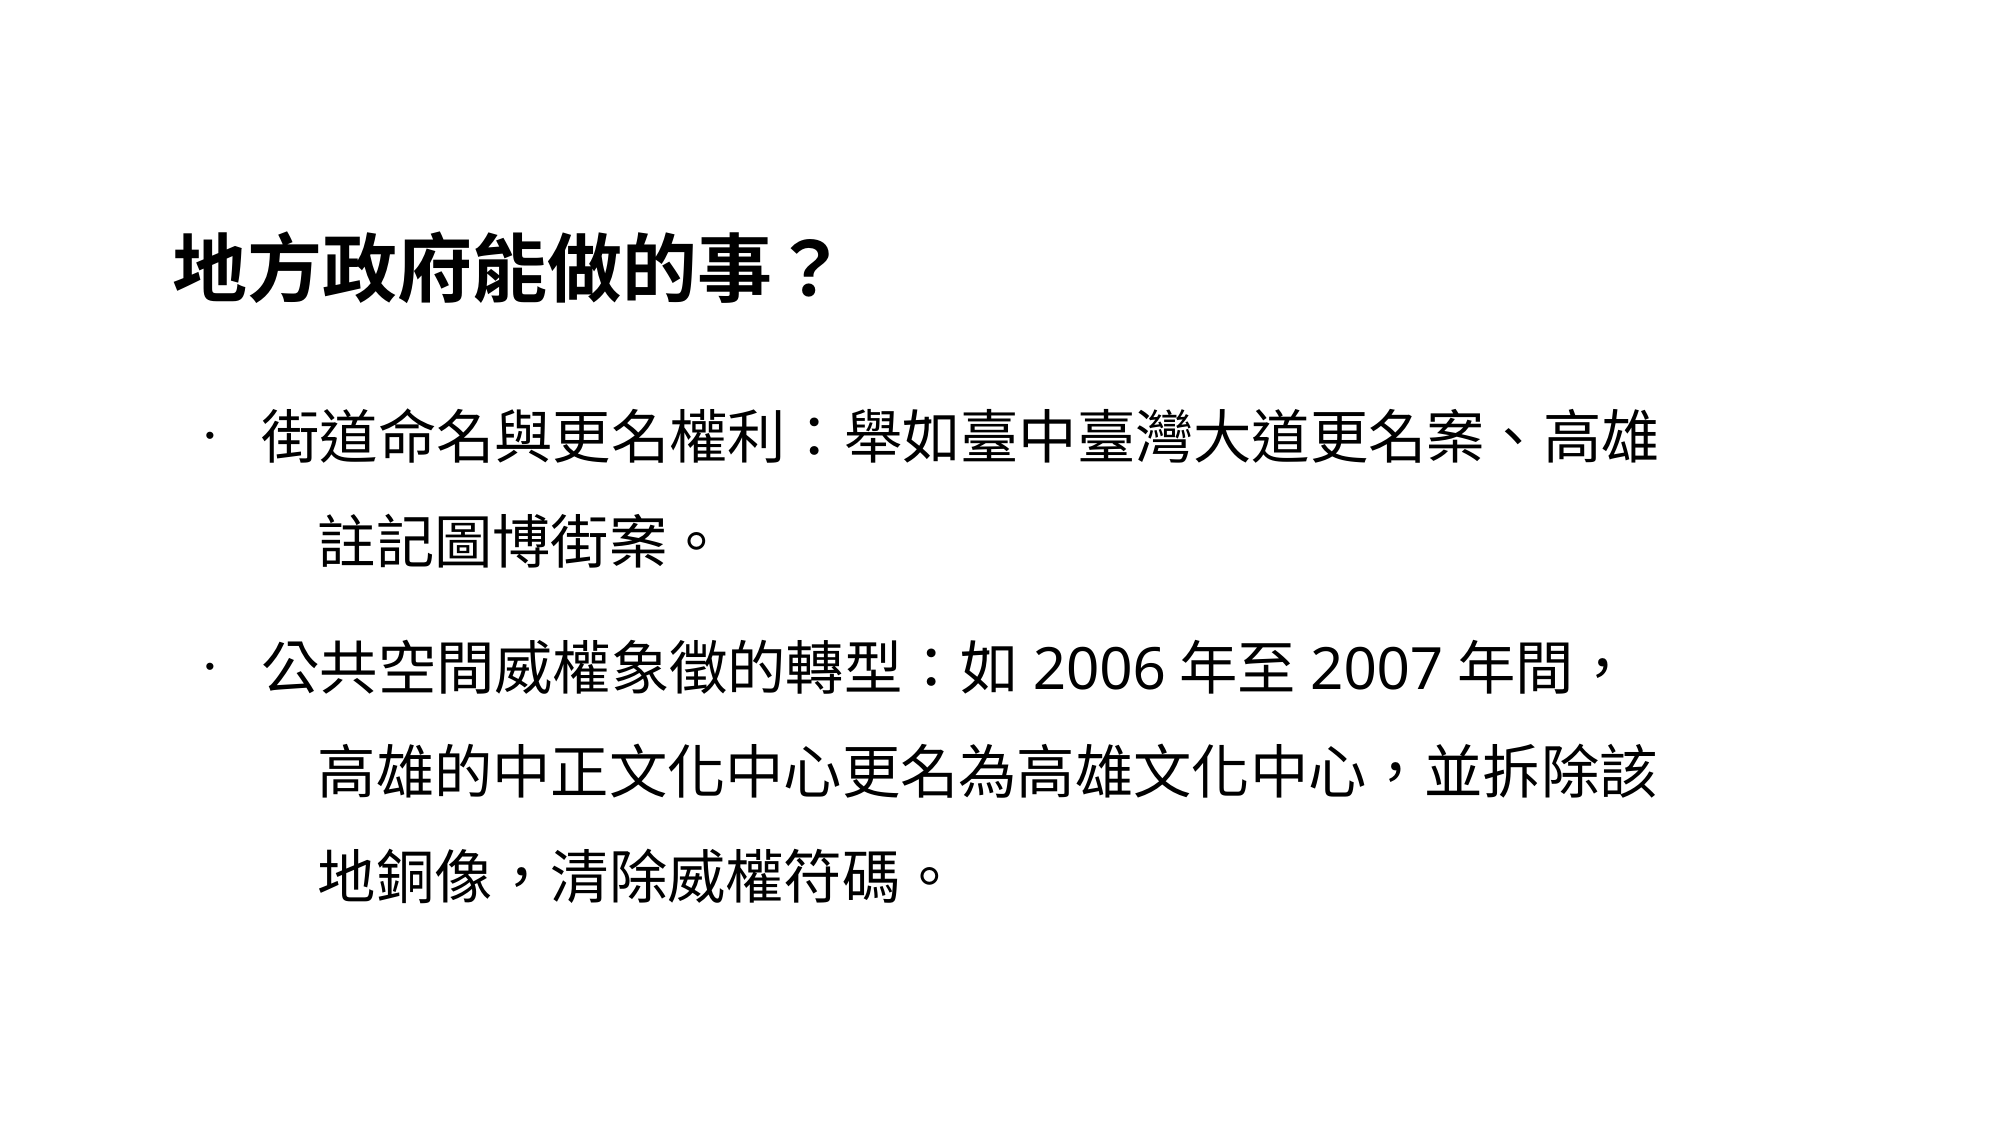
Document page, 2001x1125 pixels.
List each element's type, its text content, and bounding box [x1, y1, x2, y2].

title 地方政府能做的事？ [157, 222, 1696, 322]
list 街道命名與更名權利：舉如臺中臺灣大道更名案、高雄註記圖博街案。 公共空間威權象徵的轉型：如2006年至2007年間，高雄的中正文化中心更名為高雄文化中心，並拆除該地銅像，清除威權符碼。 [152, 358, 1696, 1125]
